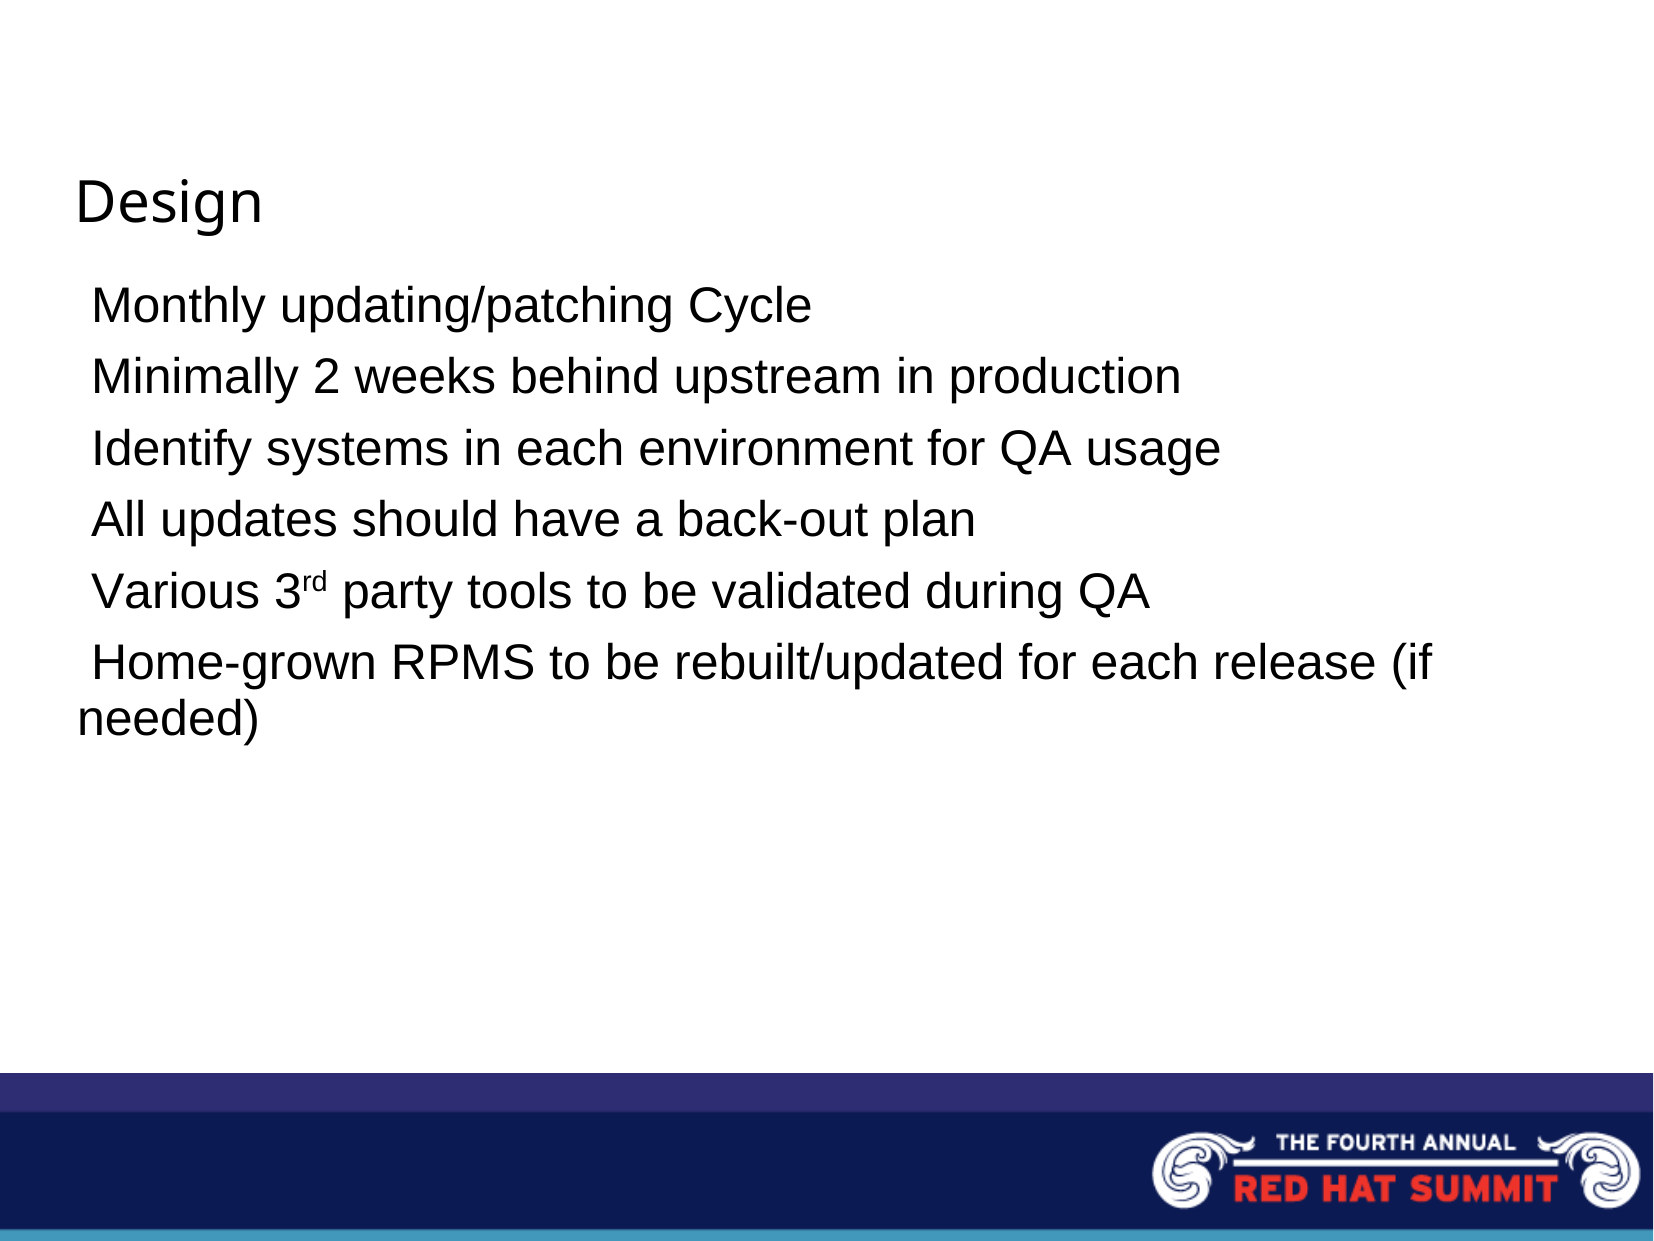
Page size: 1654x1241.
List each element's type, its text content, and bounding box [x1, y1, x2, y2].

title Design [74, 140, 1506, 259]
list Monthly updating/patching Cycle Minimally 2 weeks behind upstream in production Identify systems in each environment for QA usage All updates should have a back-out plan Various 3rd party tools to be validated during QA Home-grown RPMS to be rebuilt/updated for each release (if needed) [77, 276, 1500, 1186]
picture [0, 1073, 1654, 1241]
